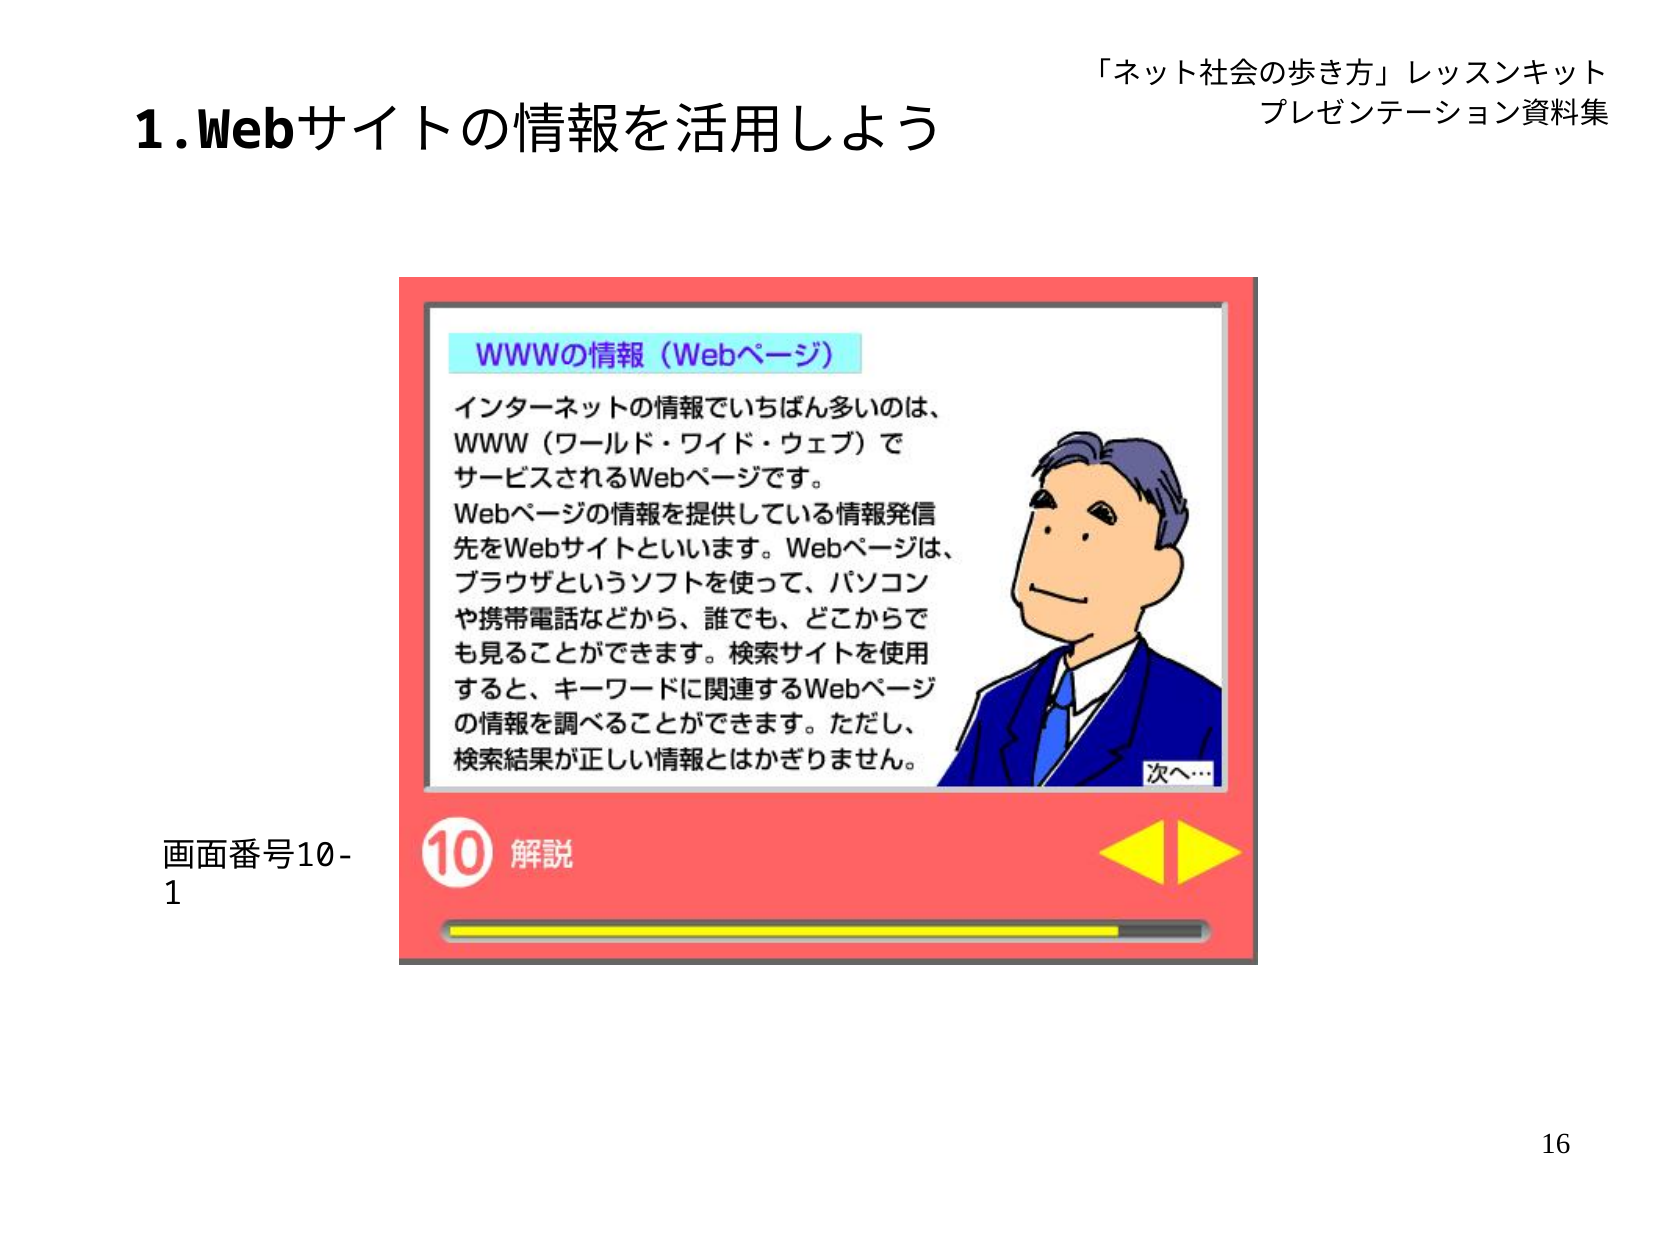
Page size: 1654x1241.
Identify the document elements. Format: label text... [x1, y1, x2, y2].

text_box 1.Webサイトの情報を活用しよう [118, 88, 1093, 169]
text_box 画面番号10-1 [147, 826, 384, 920]
text_box 「ネット社会の歩き方」レッスンキット プレゼンテーション資料集 [1062, 44, 1625, 139]
picture [399, 277, 1258, 965]
